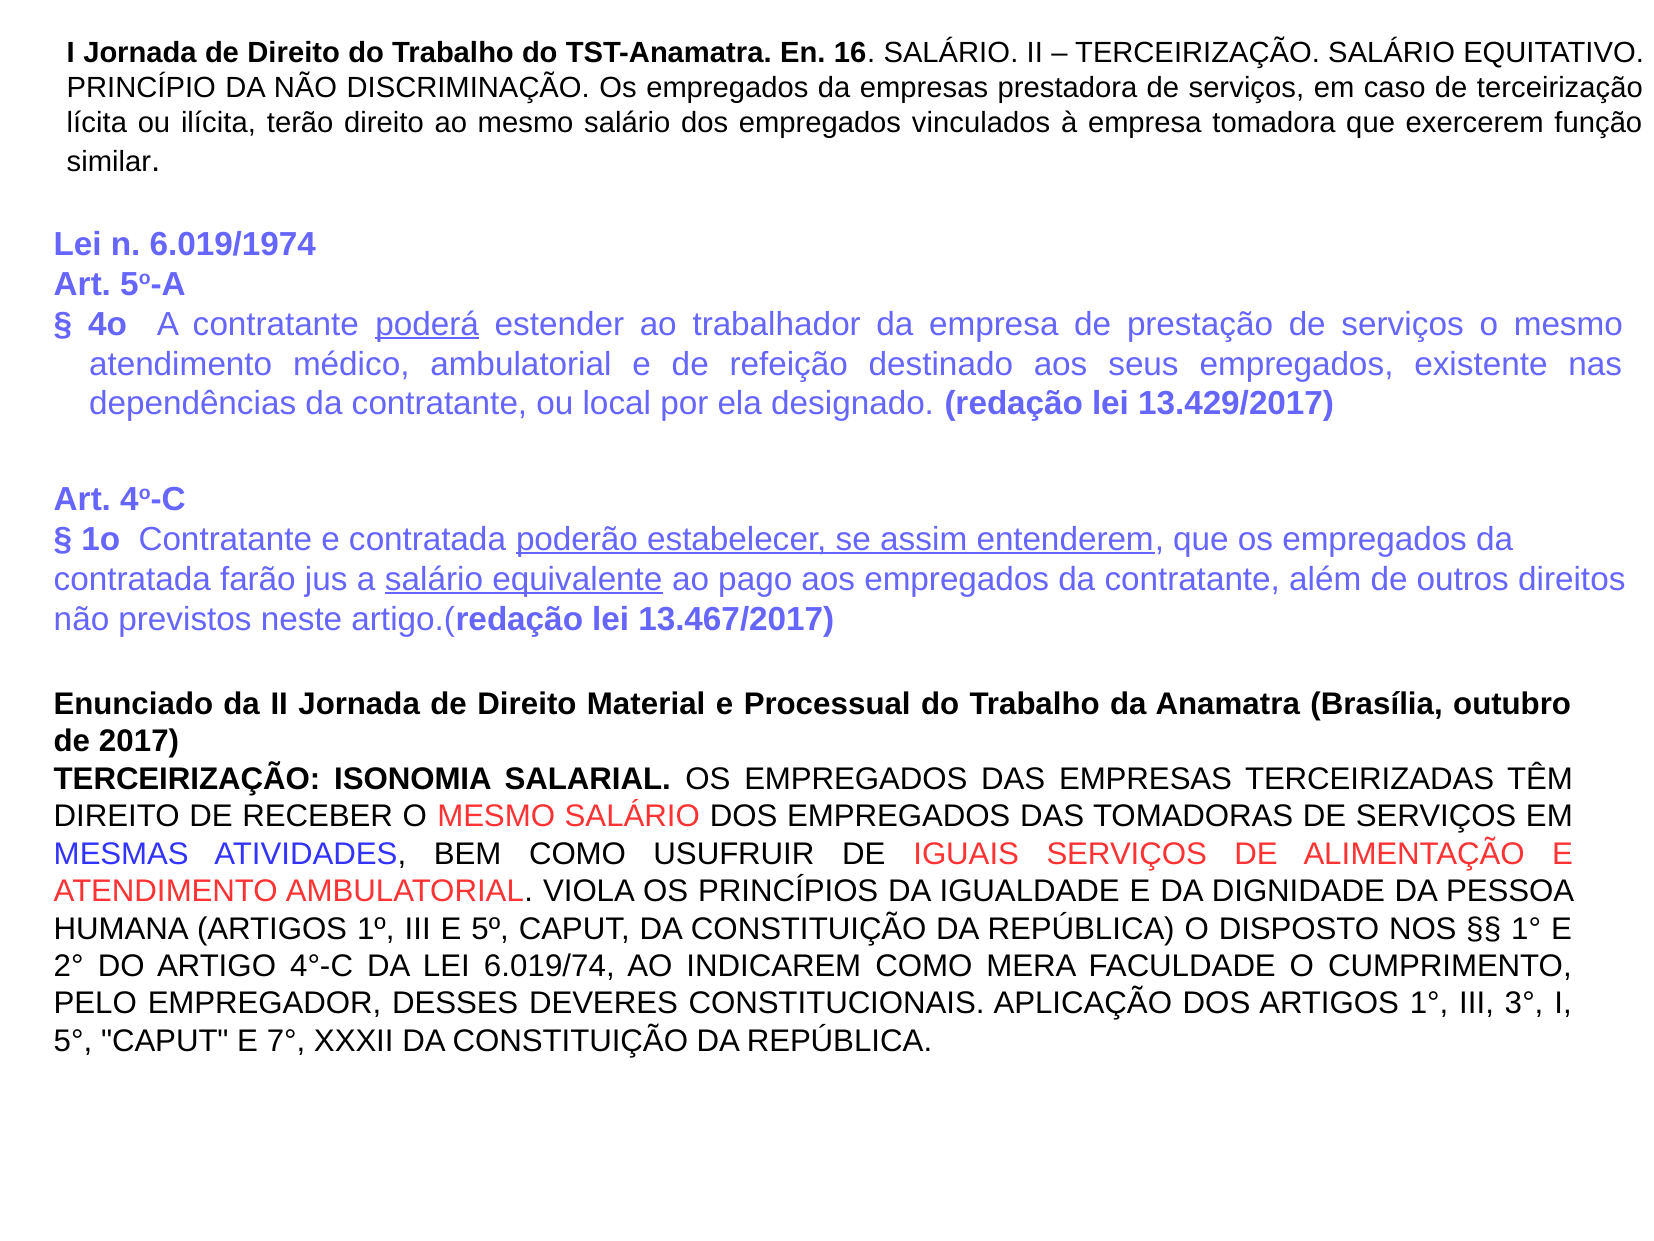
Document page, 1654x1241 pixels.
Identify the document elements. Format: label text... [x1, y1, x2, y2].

text_box Enunciado da II Jornada de Direito Material e Processual do Trabalho da Anamatra (Brasília, outubro de 2017) TERCEIRIZAÇÃO: ISONOMIA SALARIAL. OS EMPREGADOS DAS EMPRESAS TERCEIRIZADAS TÊM DIREITO DE RECEBER O MESMO SALÁRIO DOS EMPREGADOS DAS TOMADORAS DE SERVIÇOS EM MESMAS ATIVIDADES, BEM COMO USUFRUIR DE IGUAIS SERVIÇOS DE ALIMENTAÇÃO E ATENDIMENTO AMBULATORIAL. VIOLA OS PRINCÍPIOS DA IGUALDADE E DA DIGNIDADE DA PESSOA HUMANA (ARTIGOS 1º, III E 5º, CAPUT, DA CONSTITUIÇÃO DA REPÚBLICA) O DISPOSTO NOS §§ 1° E 2° DO ARTIGO 4°-C DA LEI 6.019/74, AO INDICAREM COMO MERA FACULDADE O CUMPRIMENTO, PELO EMPREGADOR, DESSES DEVERES CONSTITUCIONAIS. APLICAÇÃO DOS ARTIGOS 1°, III, 3°, I, 5°, "CAPUT" E 7°, XXXII DA CONSTITUIÇÃO DA REPÚBLICA. [39, 711, 1589, 1071]
text_box I Jornada de Direito do Trabalho do TST-Anamatra. En. 16. SALÁRIO. II – TERCEIRIZAÇÃO. SALÁRIO EQUITATIVO. PRINCÍPIO DA NÃO DISCRIMINAÇÃO. Os empregados da empresas prestadora de serviços, em caso de terceirização lícita ou ilícita, terão direito ao mesmo salário dos empregados vinculados à empresa tomadora que exercerem função similar. [51, 26, 1654, 391]
text_box Lei n. 6.019/1974 Art. 5o-A § 4o A contratante poderá estender ao trabalhador da empresa de prestação de serviços o mesmo atendimento médico, ambulatorial e de refeição destinado aos seus empregados, existente nas dependências da contratante, ou local por ela designado. (redação lei 13.429/2017) [39, 214, 1640, 429]
text_box Art. 4o-C § 1o Contratante e contratada poderão estabelecer, se assim entenderem, que os empregados da contratada farão jus a salário equivalente ao pago aos empregados da contratante, além de outros direitos não previstos neste artigo.(redação lei 13.467/2017) [39, 429, 1654, 711]
